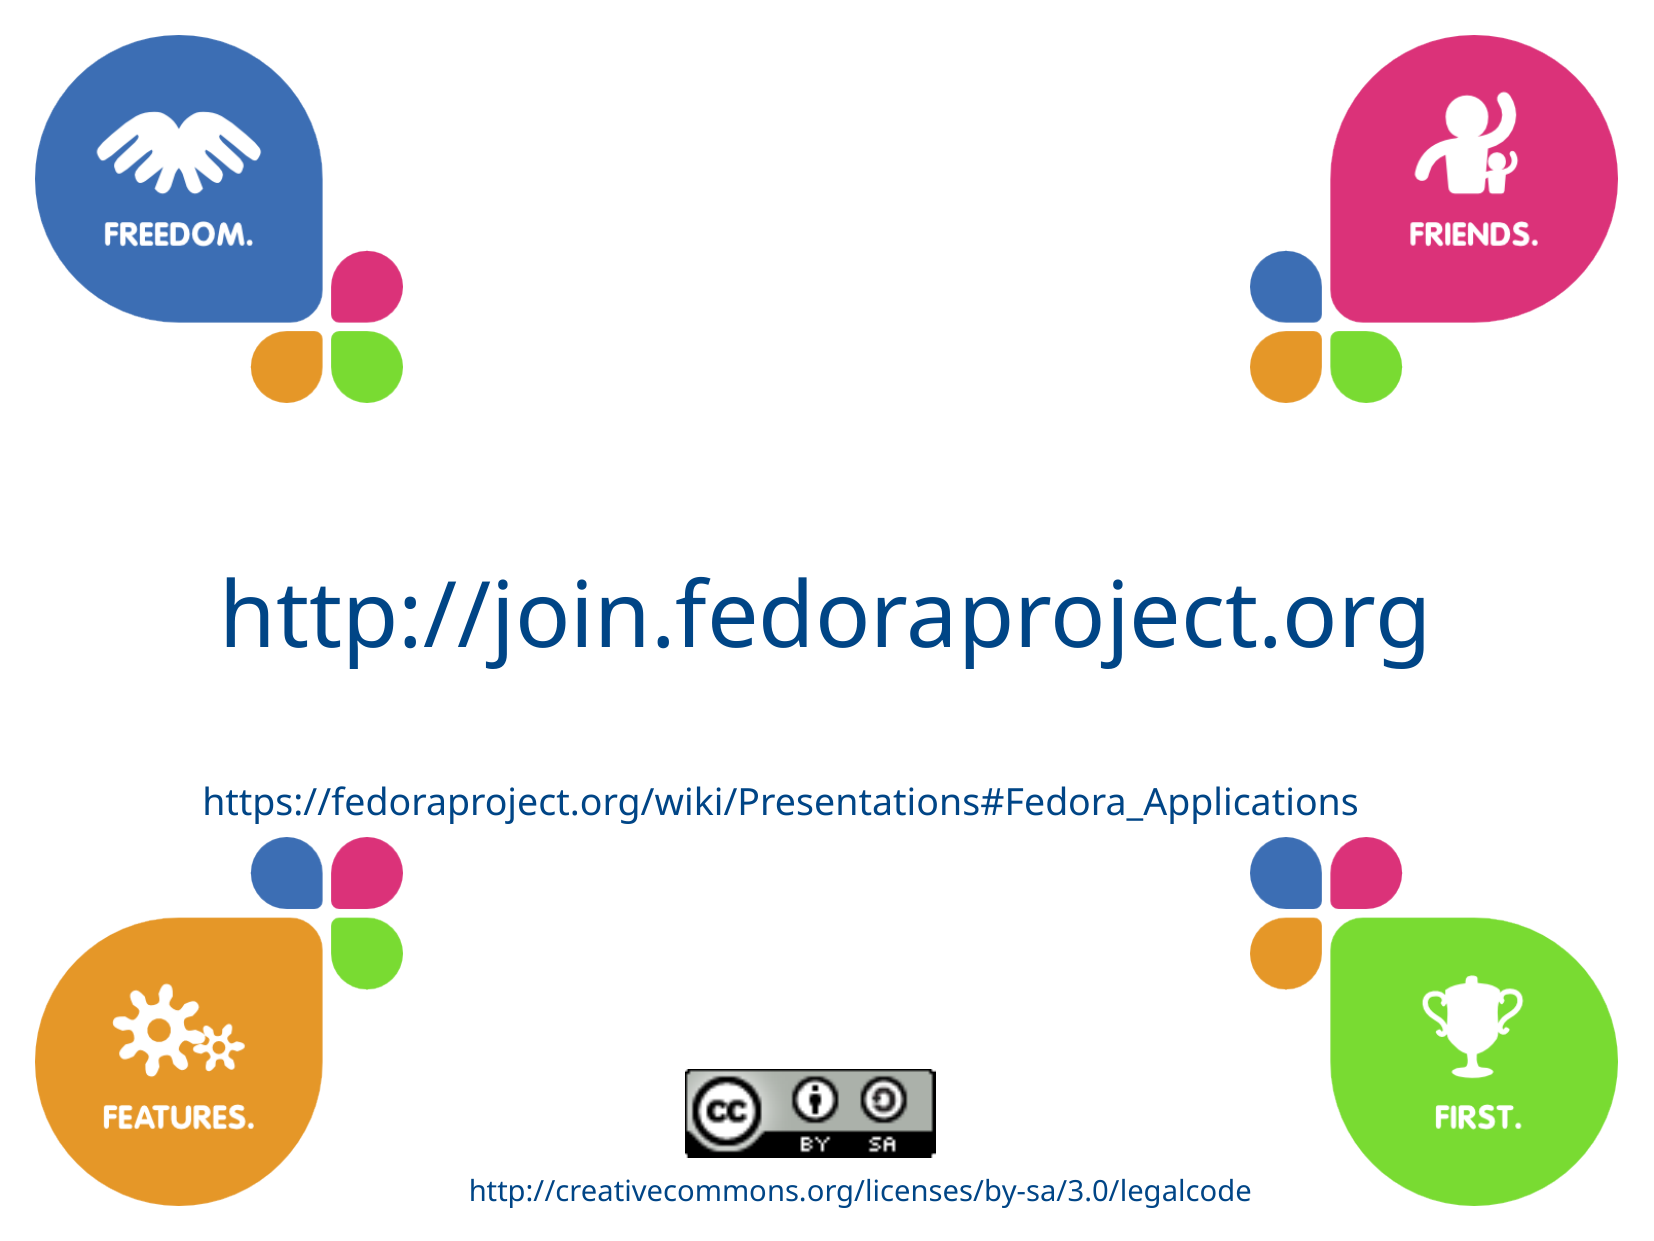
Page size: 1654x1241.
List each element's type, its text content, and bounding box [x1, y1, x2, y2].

picture [35, 837, 403, 1206]
picture [685, 1069, 936, 1158]
picture [1250, 35, 1618, 403]
picture [35, 35, 403, 403]
title http://join.fedoraproject.org [82, 536, 1571, 687]
text_box https://fedoraproject.org/wiki/Presentations#Fedora_Applications [187, 768, 1463, 827]
text_box http://creativecommons.org/licenses/by-sa/3.0/legalcode [454, 1162, 1388, 1220]
picture [1250, 837, 1618, 1206]
